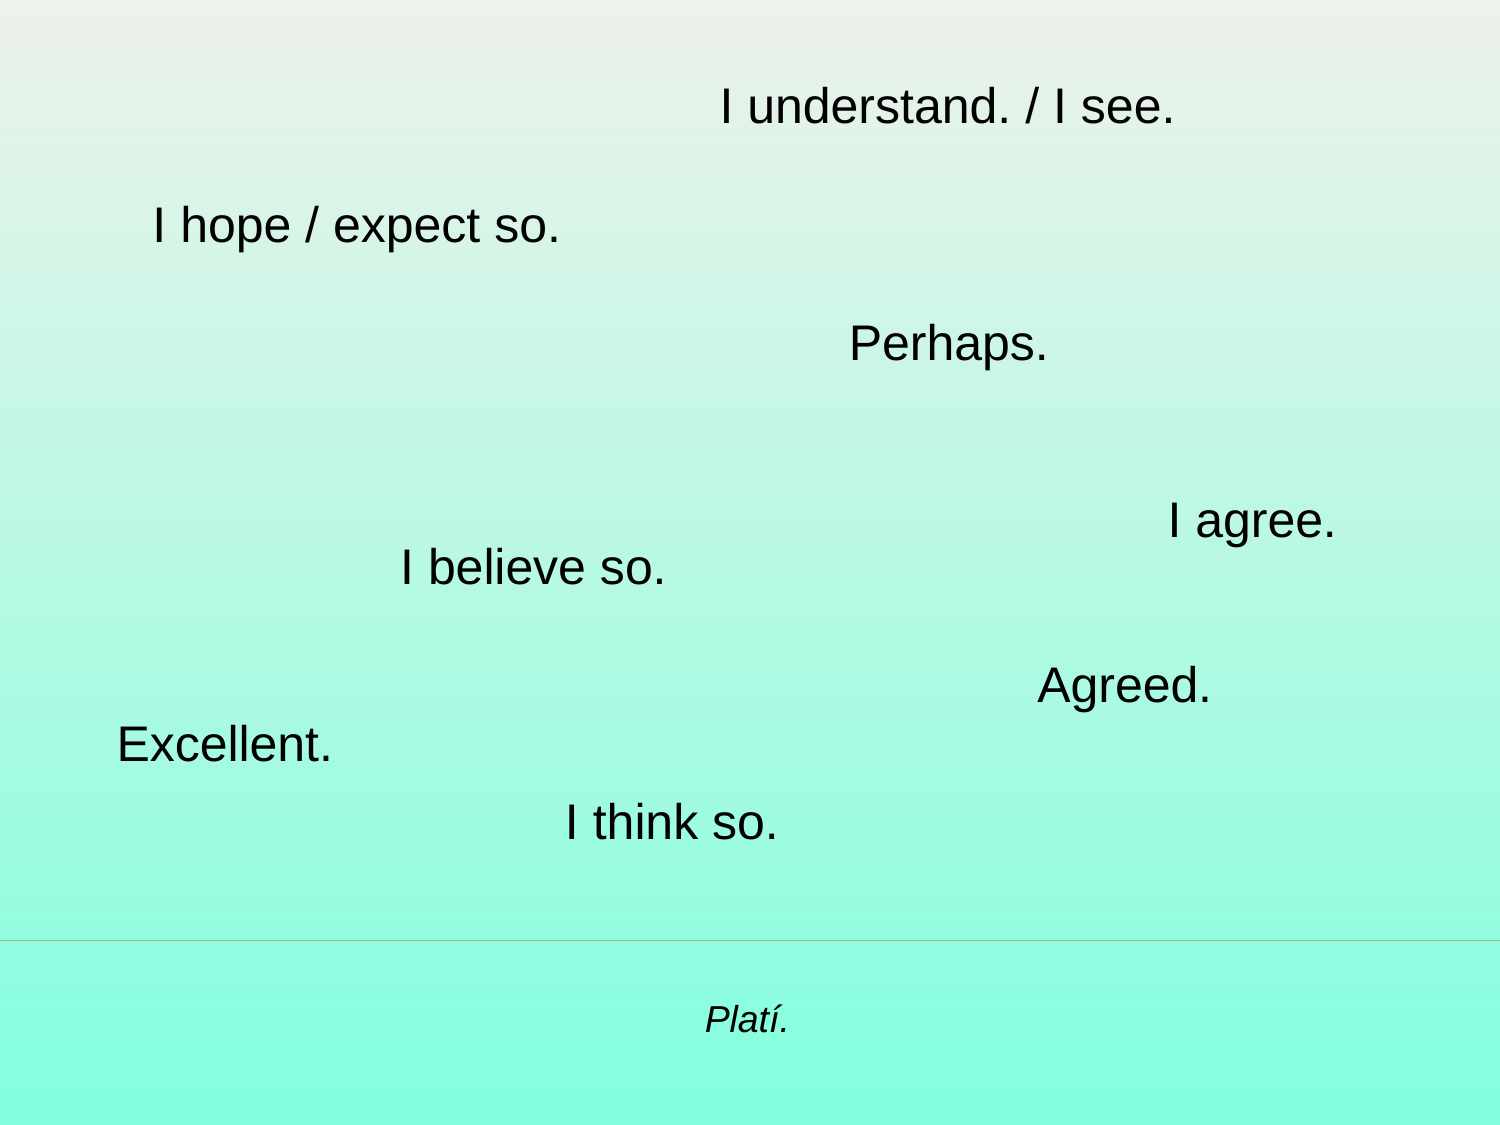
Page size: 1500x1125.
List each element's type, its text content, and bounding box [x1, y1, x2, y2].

text_box Agreed. [1022, 645, 1228, 721]
text_box Perhaps. [834, 302, 1064, 379]
text_box I believe so. [385, 527, 682, 603]
text_box I agree. [1152, 479, 1353, 556]
text_box I understand. / I see. [704, 66, 1192, 142]
text_box I think so. [550, 781, 795, 858]
text_box I hope / expect so. [137, 184, 577, 261]
text_box Platí. [689, 987, 806, 1049]
text_box Excellent. [101, 704, 349, 780]
